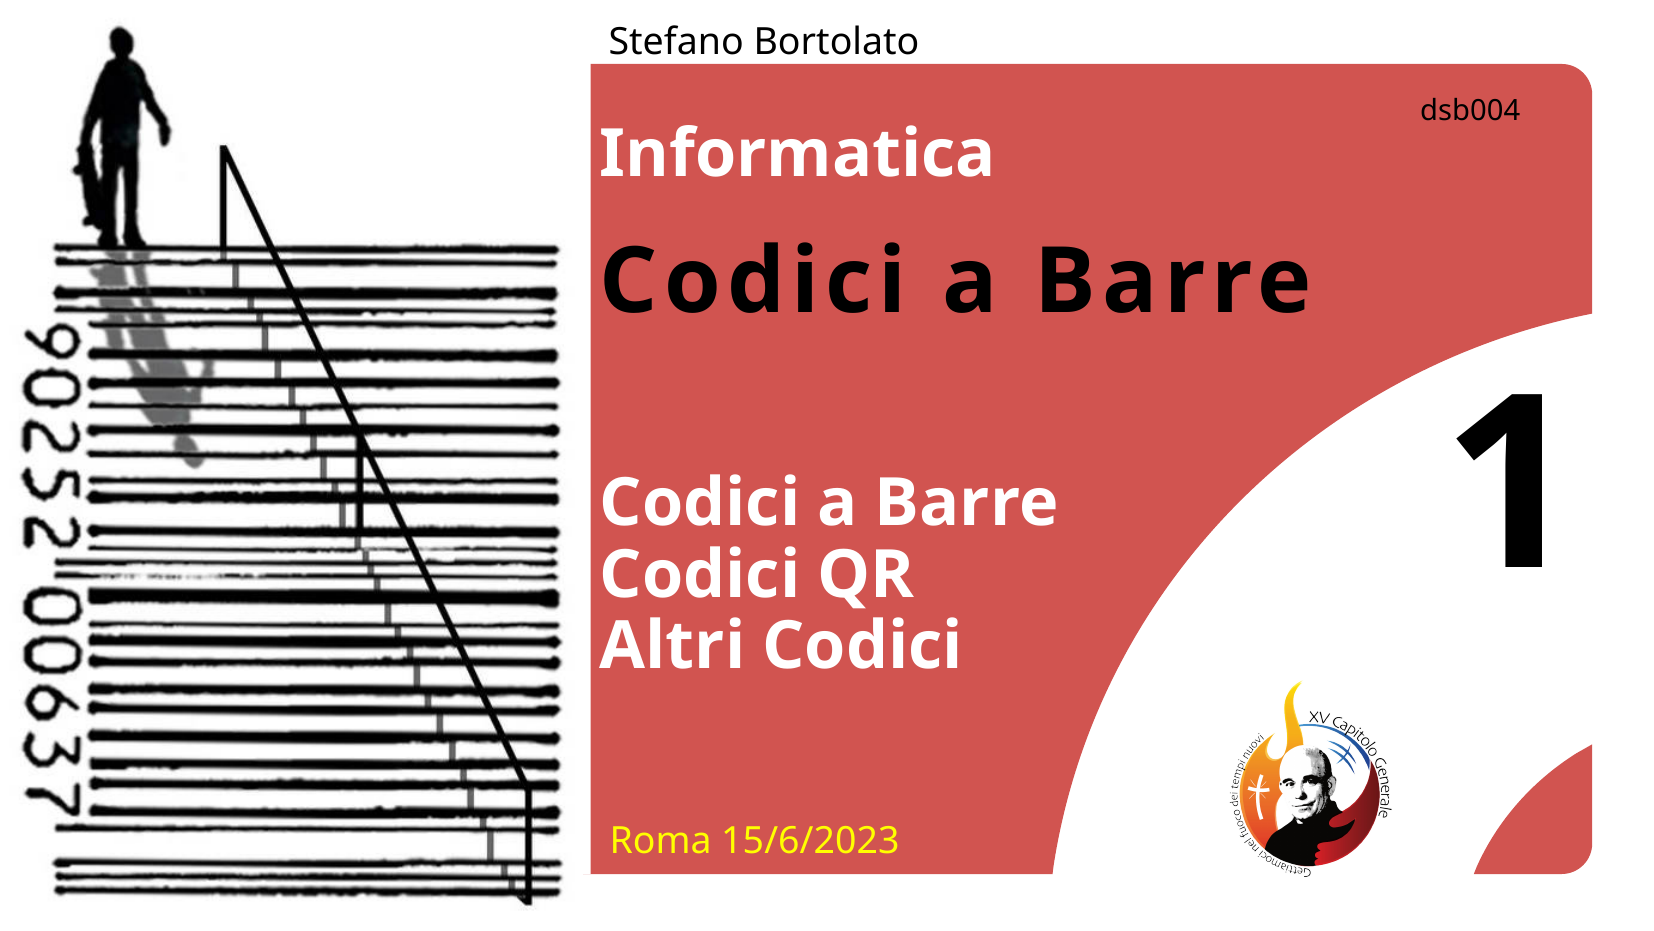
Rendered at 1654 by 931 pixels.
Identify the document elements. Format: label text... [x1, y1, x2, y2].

picture [1228, 680, 1393, 877]
text_box 1 [1427, 400, 1558, 578]
text_box Codici a Barre Codici QR Altri Codici [584, 371, 1205, 780]
text_box Stefano Bortolato [593, 9, 935, 70]
picture [0, 0, 583, 931]
text_box Roma 15/6/2023 [594, 808, 915, 869]
text_box Codici a Barre [584, 194, 1583, 372]
text_box Informatica [584, 105, 1404, 205]
text_box dsb004 [1405, 82, 1547, 133]
